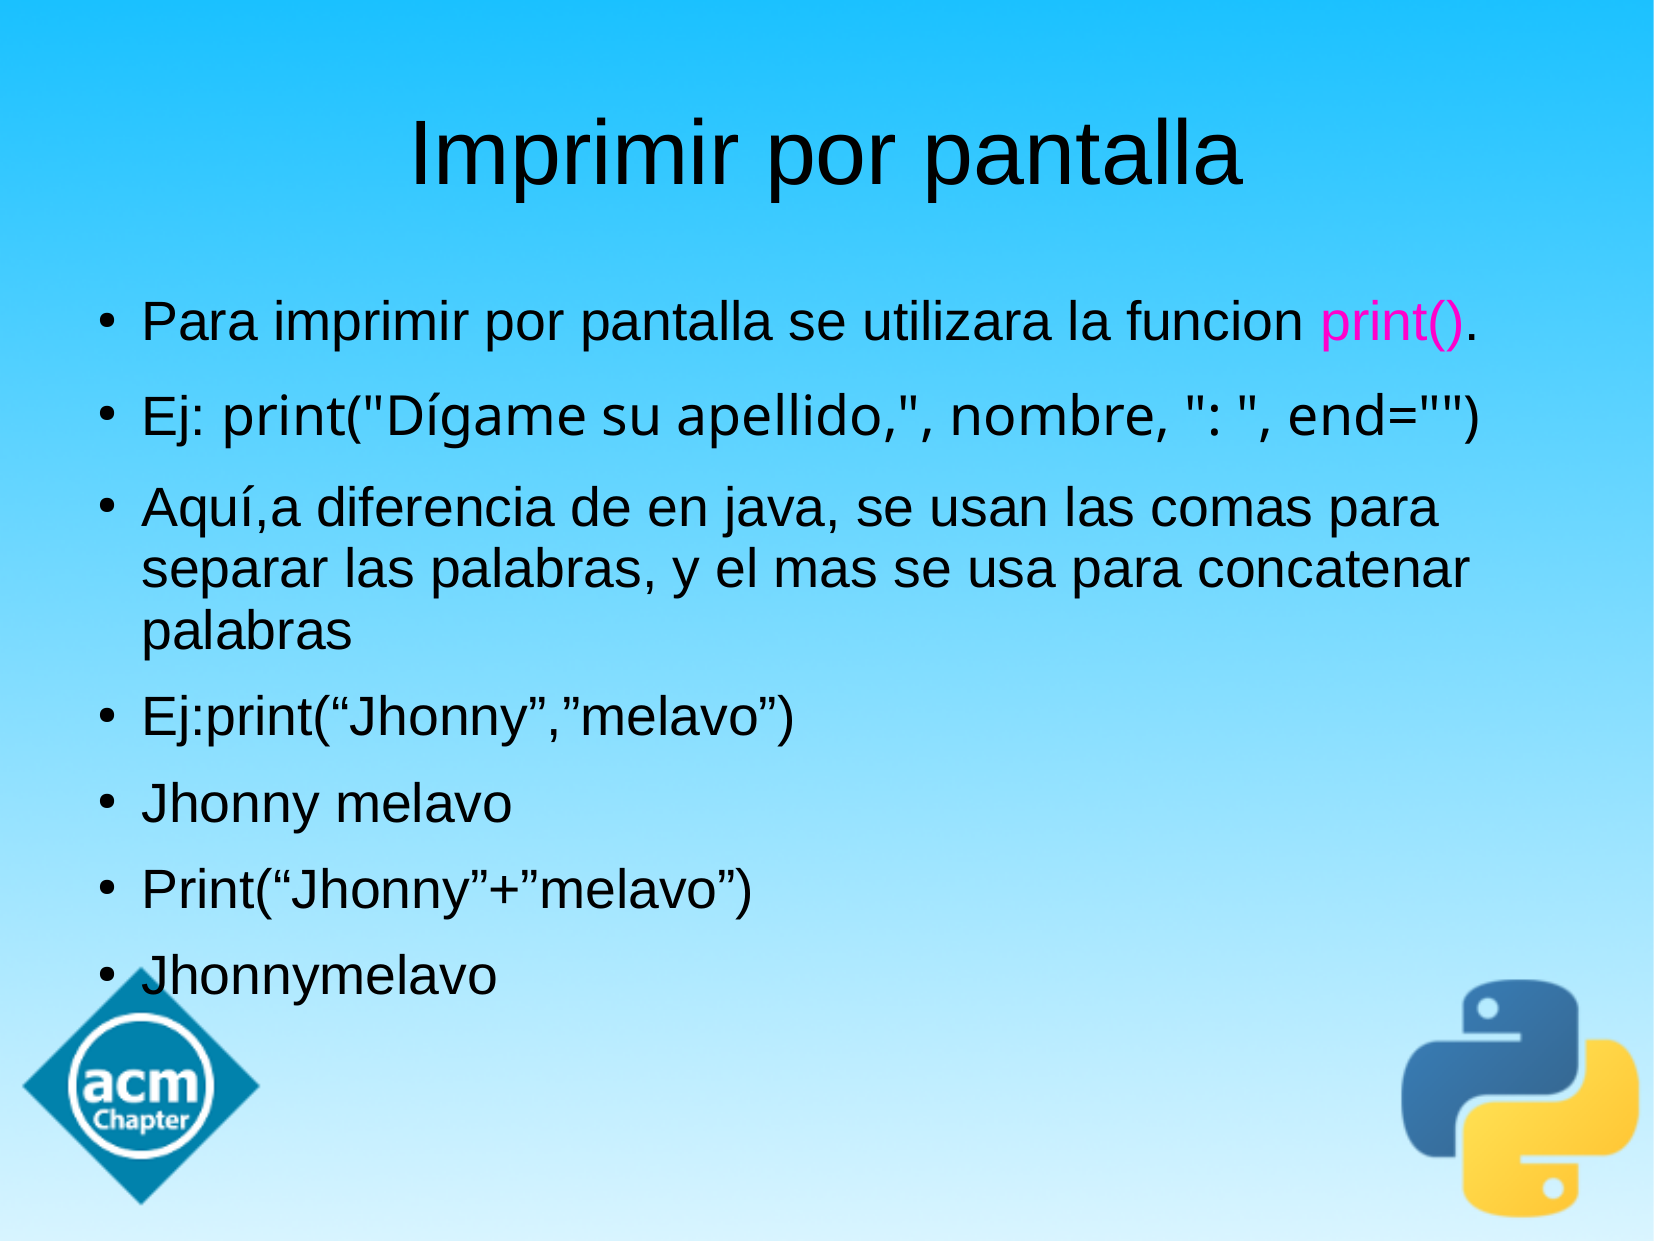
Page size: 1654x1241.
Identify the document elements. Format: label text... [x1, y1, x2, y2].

title Imprimir por pantalla [82, 49, 1571, 257]
picture [0, 0, 1654, 1241]
list Para imprimir por pantalla se utilizara la funcion print(). Ej: print("Dígame su apellido,", nombre, ": ", end="") Aquí,a diferencia de en java, se usan las comas para separar las palabras, y el mas se usa para concatenar palabras Ej:print(“Jhonny”,”melavo”) Jhonny melavo Print(“Jhonny”+”melavo”) Jhonnymelavo [82, 290, 1571, 1010]
